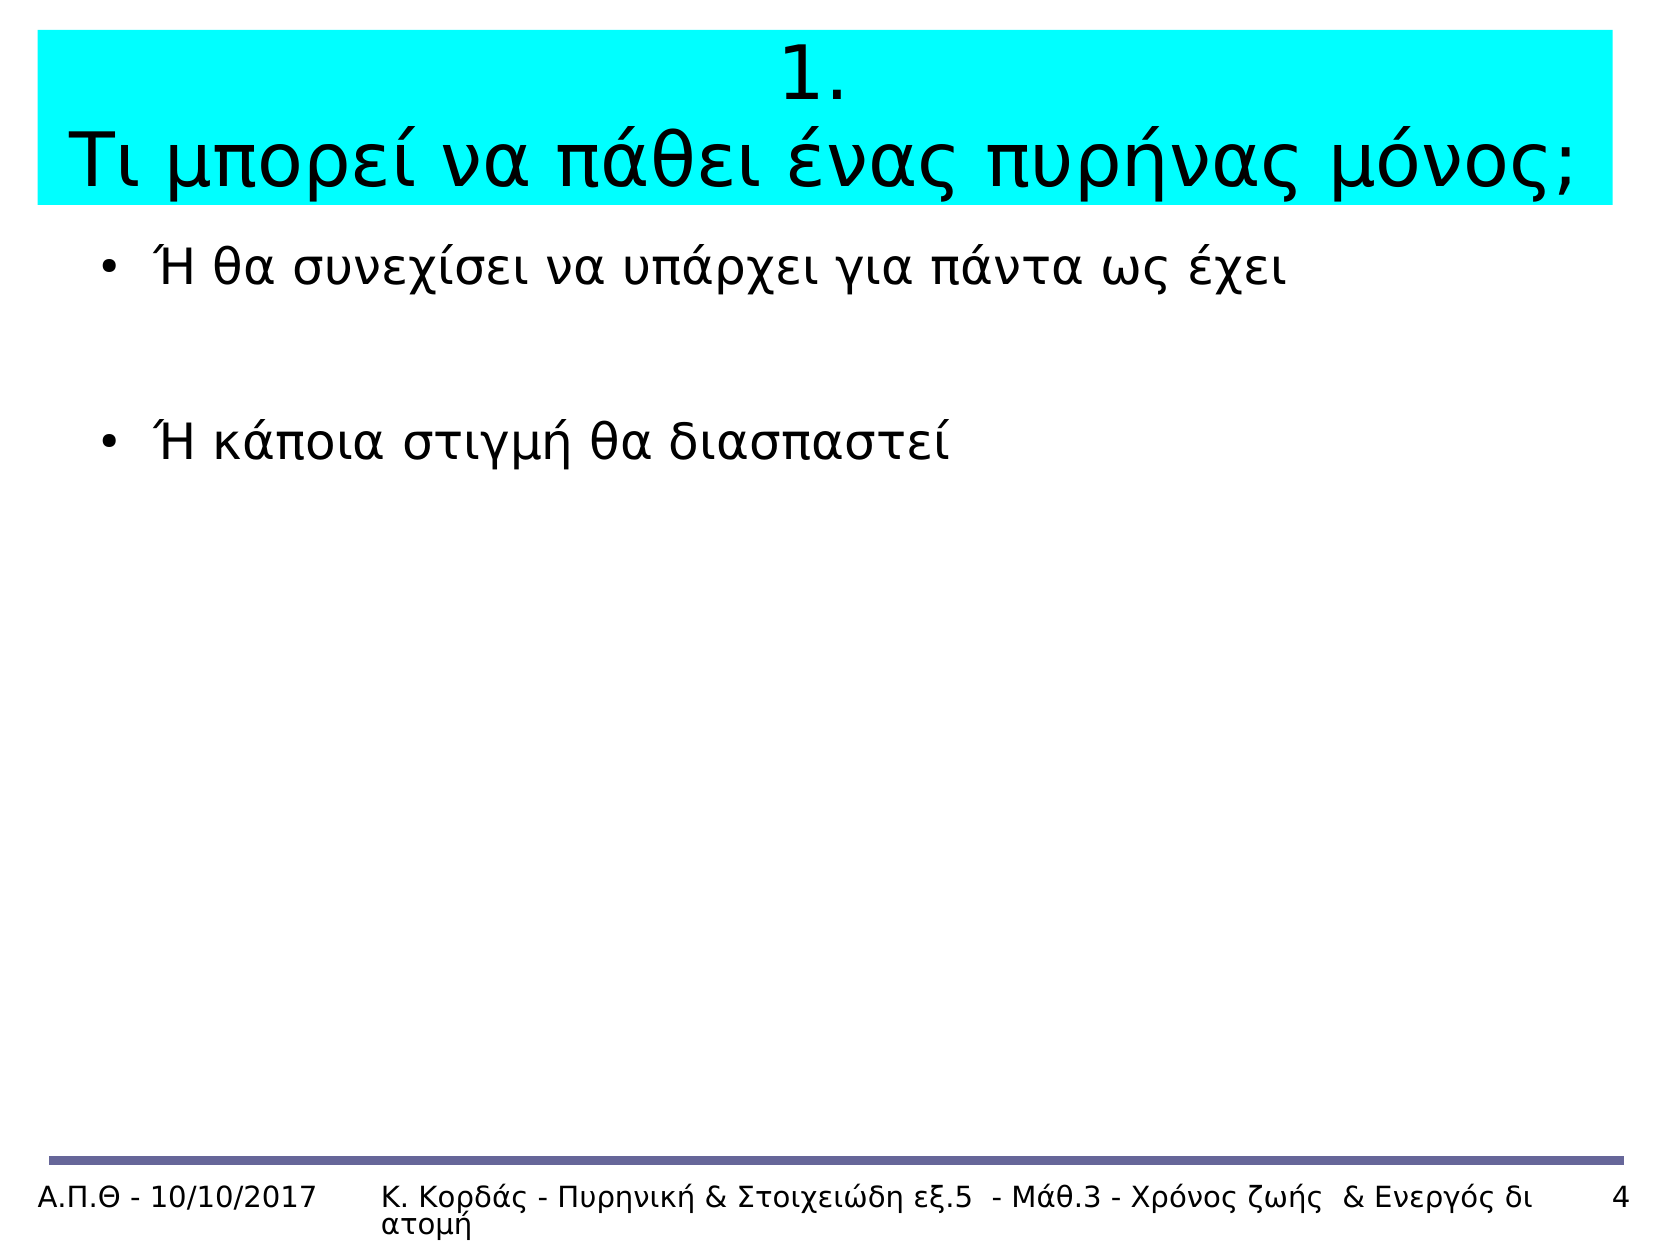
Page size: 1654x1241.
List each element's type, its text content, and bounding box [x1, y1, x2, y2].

list Ή θα συνεχίσει να υπάρχει για πάντα ως έχει Ή κάποια στιγμή θα διασπαστεί [82, 150, 1571, 1112]
title 1. Τι μπορεί να πάθει ένας πυρήνας μόνος; [37, 29, 1613, 205]
